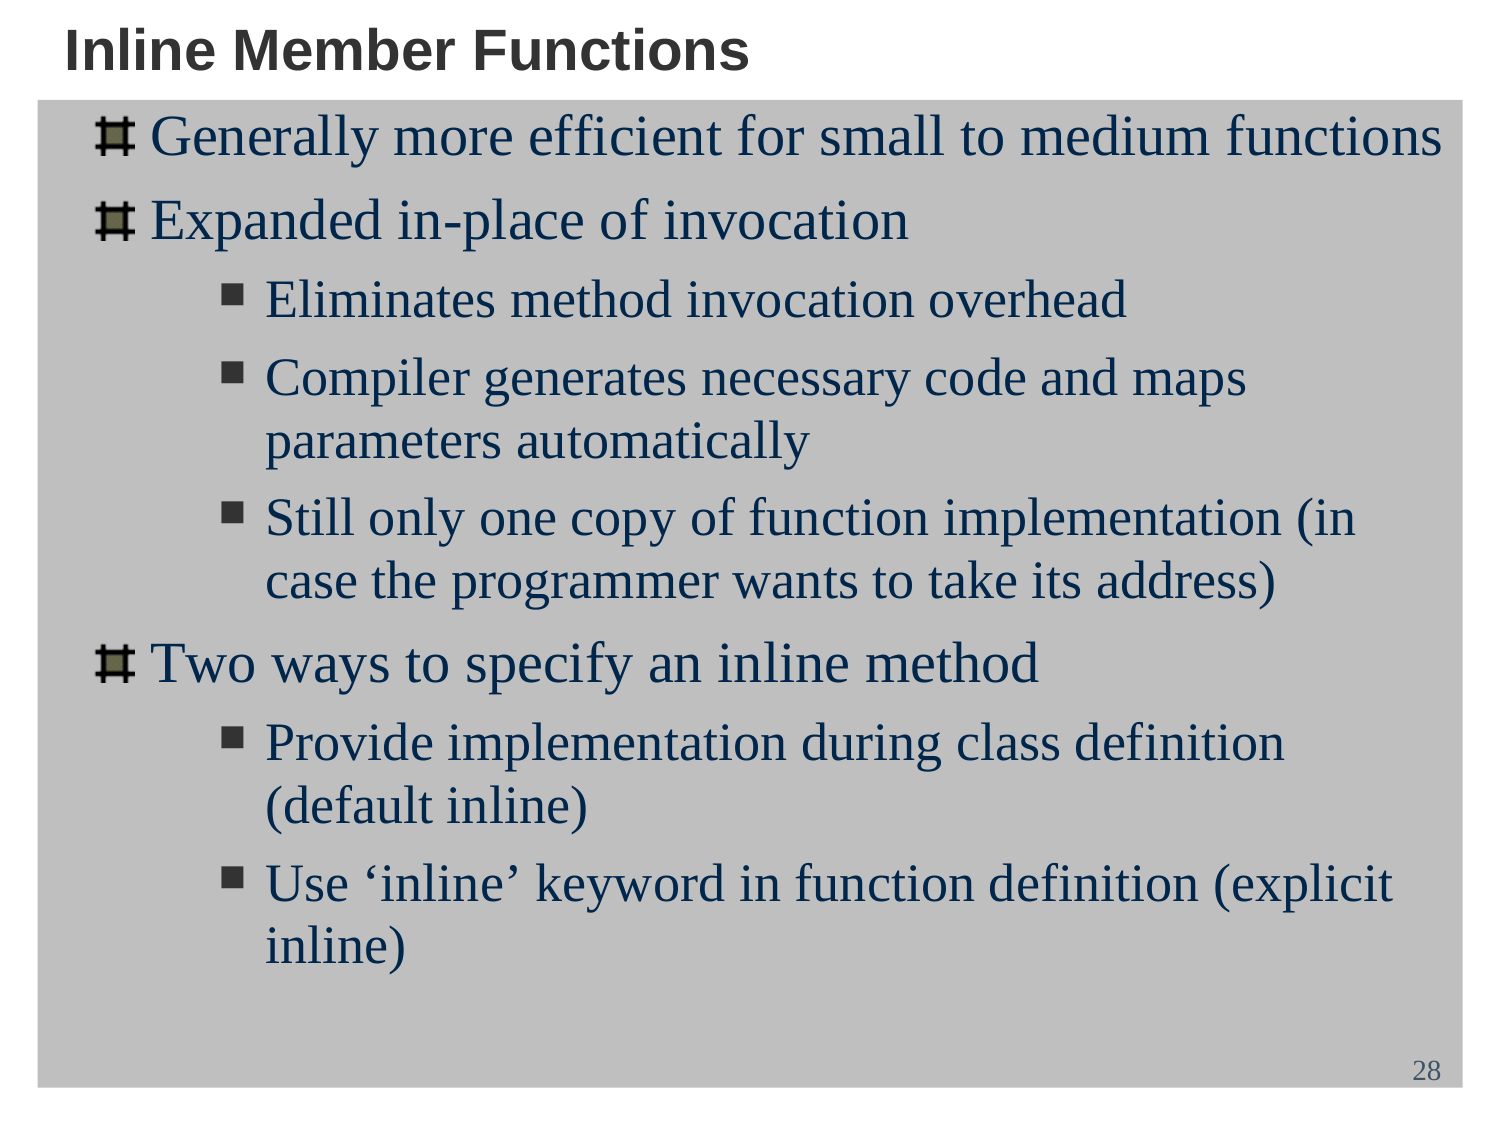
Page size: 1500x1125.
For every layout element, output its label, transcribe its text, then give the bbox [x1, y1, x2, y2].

title Inline Member Functions [50, 0, 1450, 91]
list Generally more efficient for small to medium functions Expanded in-place of invocation Eliminates method invocation overhead Compiler generates necessary code and maps parameters automatically Still only one copy of function implementation (in case the programmer wants to take its address) Two ways to specify an inline method Provide implementation during class definition (default inline) Use ‘inline’ keyword in function definition (explicit inline) [37, 99, 1463, 1088]
